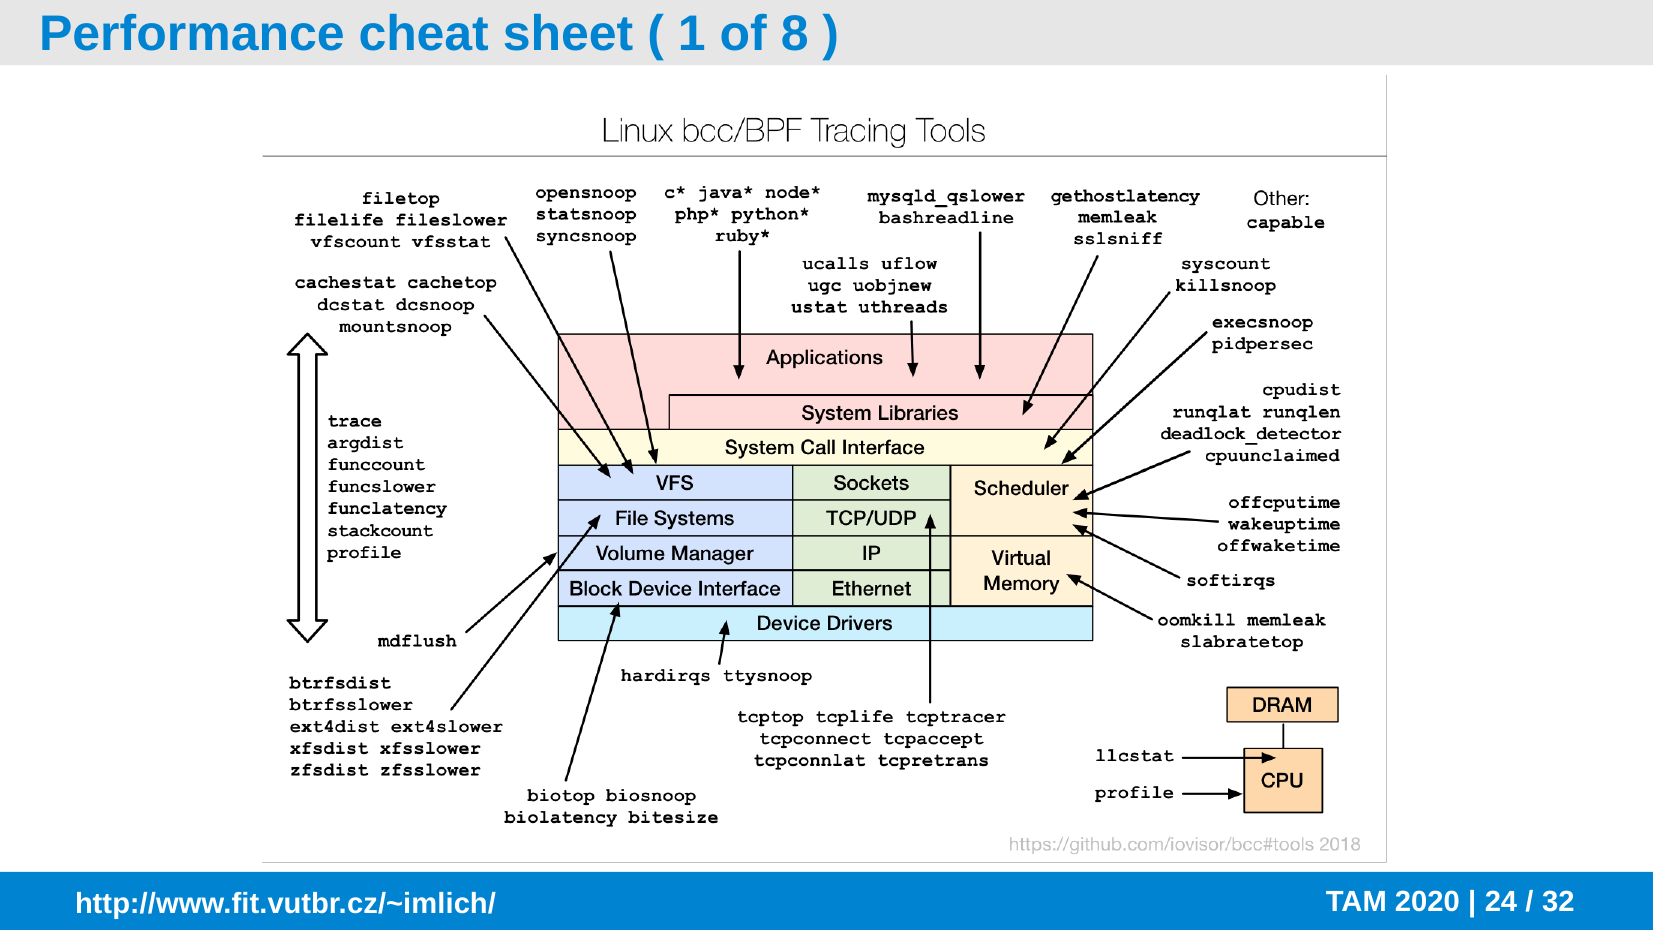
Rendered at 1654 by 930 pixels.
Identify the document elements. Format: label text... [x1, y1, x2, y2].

title Performance cheat sheet ( 1 of 8 ) [39, 4, 1614, 61]
picture [262, 75, 1387, 863]
